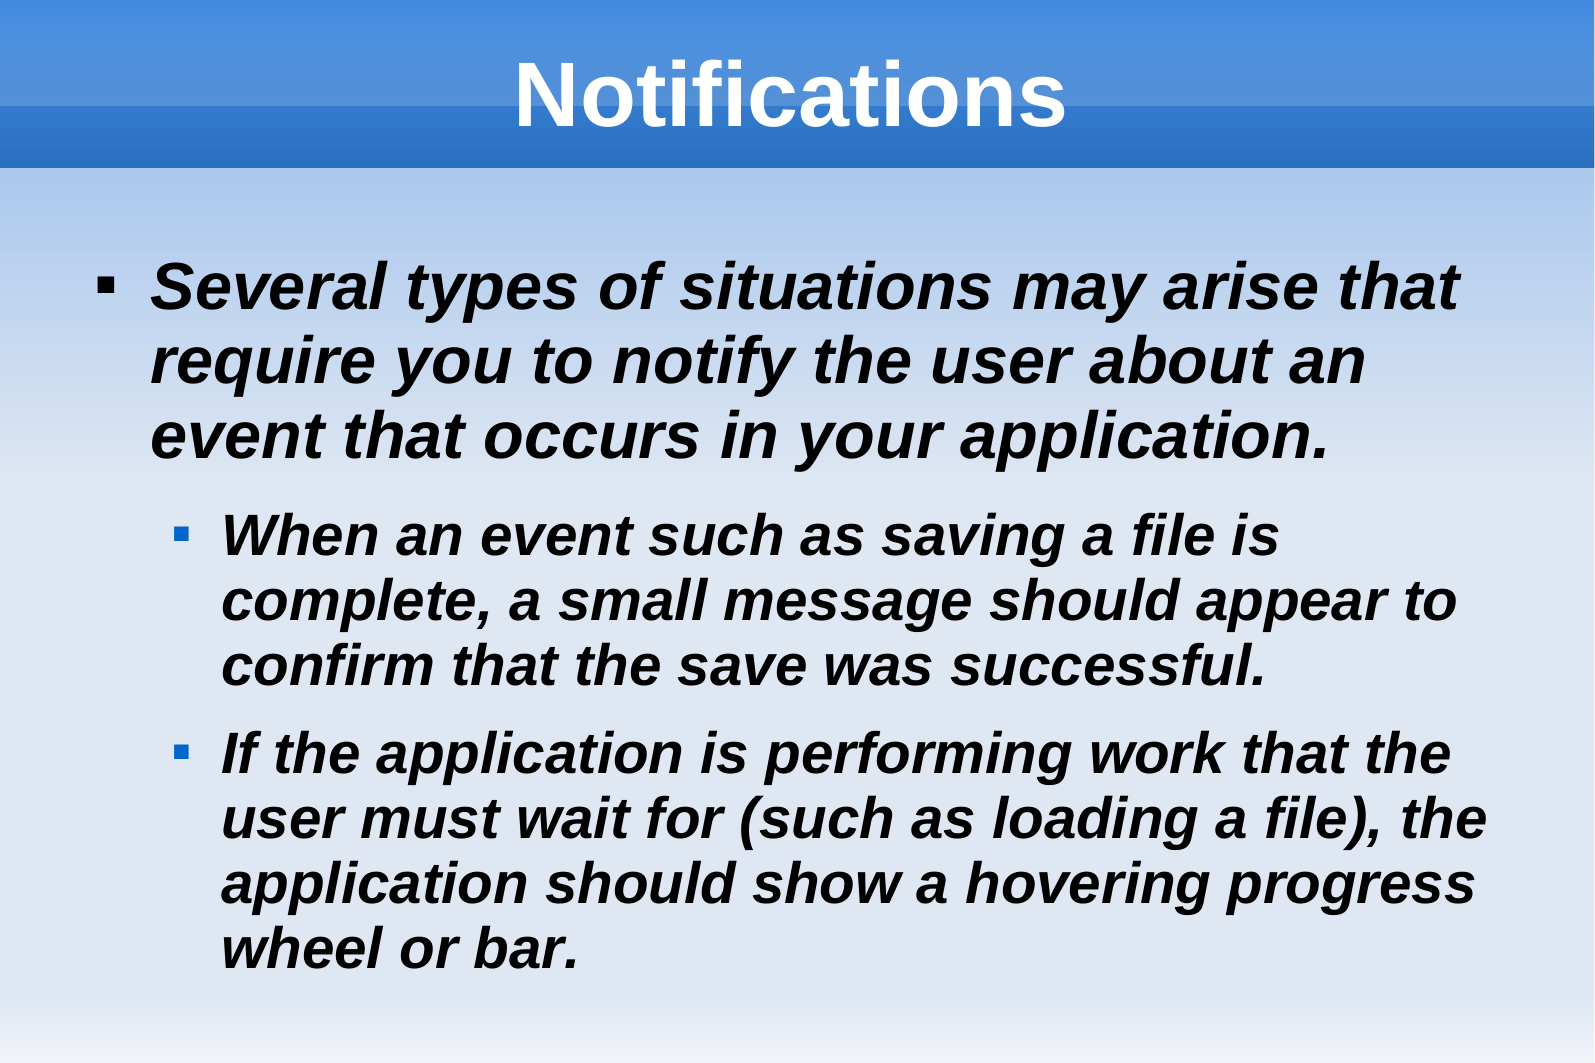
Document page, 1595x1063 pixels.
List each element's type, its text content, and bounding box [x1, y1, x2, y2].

list Several types of situations may arise that require you to notify the user about an event that occurs in your application. When an event such as saving a file is complete, a small message should appear to confirm that the save was successful. If the application is performing work that the user must wait for (such as loading a file), the application should show a hovering progress wheel or bar. [79, 248, 1515, 1063]
picture [0, 0, 1595, 1063]
title Notifications [74, 13, 1510, 177]
